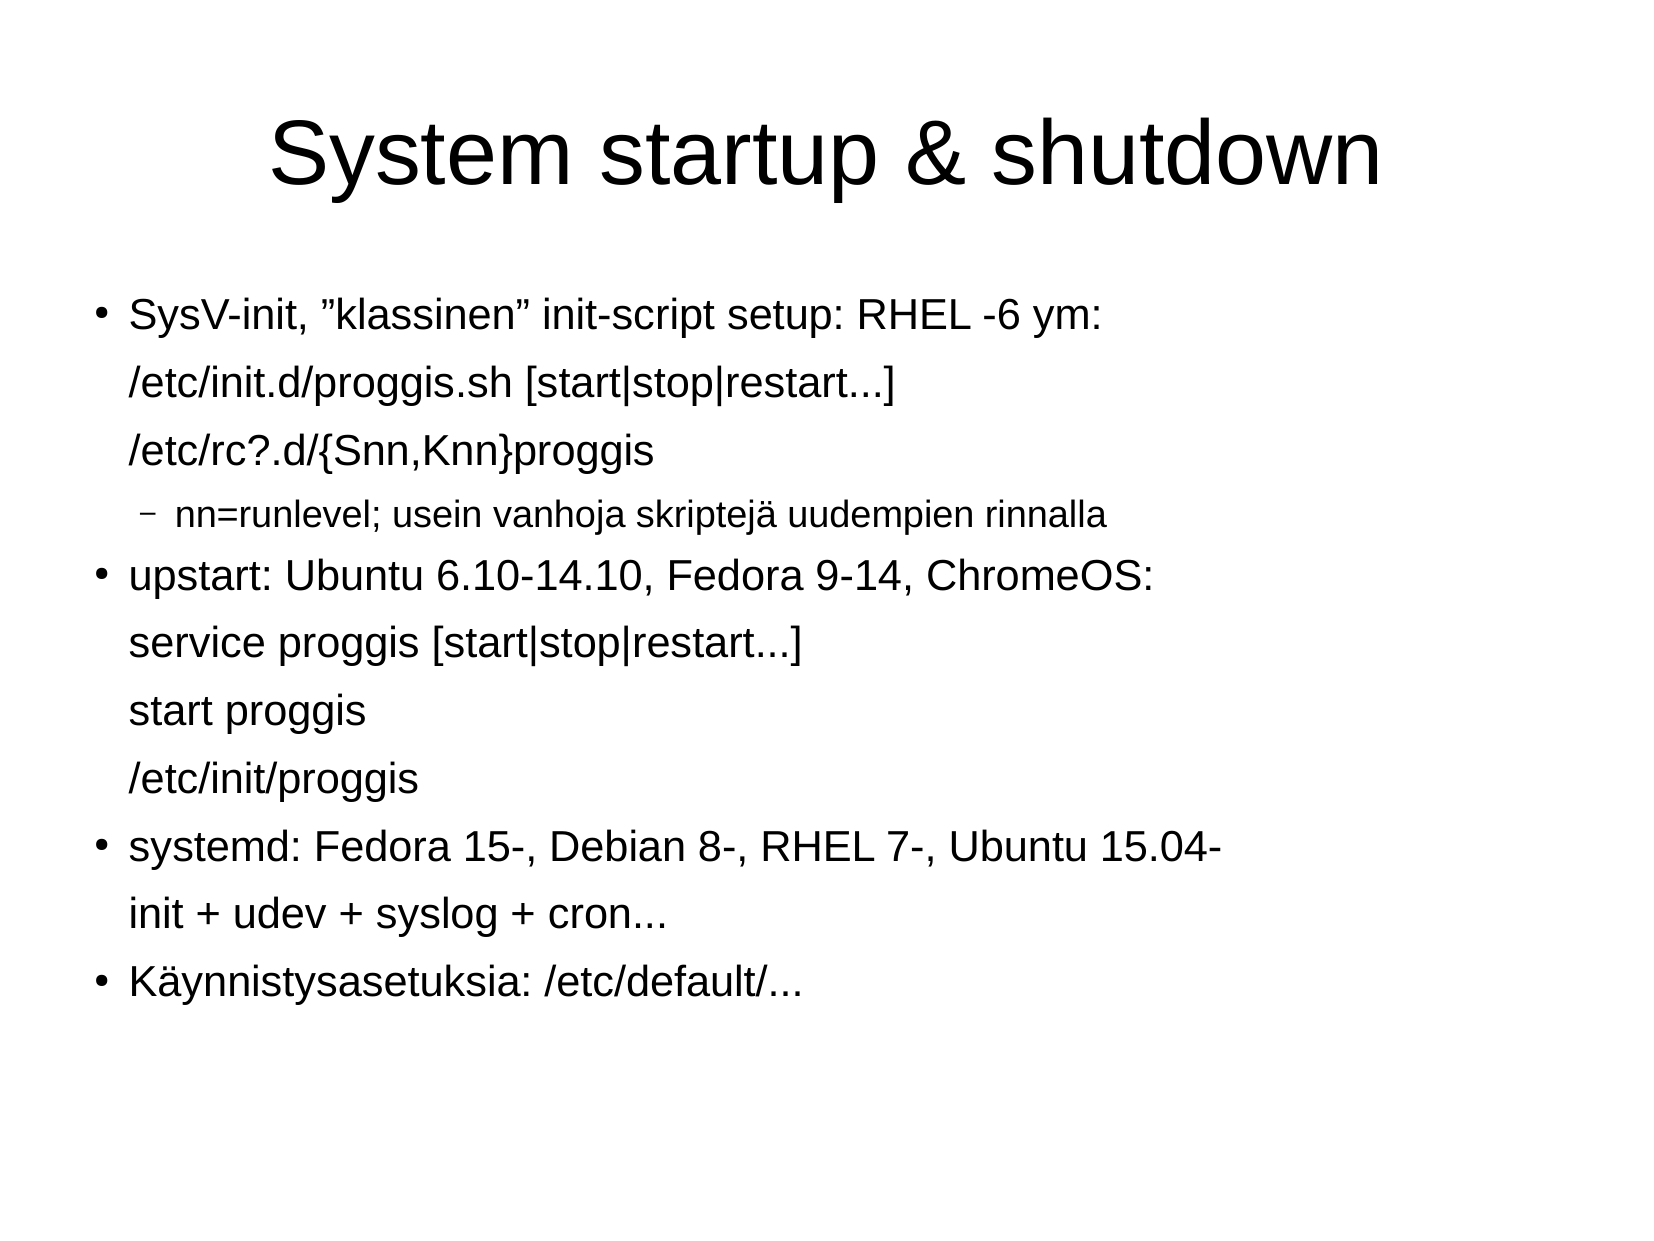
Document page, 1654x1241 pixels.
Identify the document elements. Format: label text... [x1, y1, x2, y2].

list SysV-init, ”klassinen” init-script setup: RHEL -6 ym: /etc/init.d/proggis.sh [start|stop|restart...] /etc/rc?.d/{Snn,Knn}proggis nn=runlevel; usein vanhoja skriptejä uudempien rinnalla upstart: Ubuntu 6.10-14.10, Fedora 9-14, ChromeOS: service proggis [start|stop|restart...] start proggis /etc/init/proggis systemd: Fedora 15-, Debian 8-, RHEL 7-, Ubuntu 15.04- init + udev + syslog + cron... Käynnistysasetuksia: /etc/default/... [82, 290, 1571, 1010]
title System startup & shutdown [82, 49, 1571, 257]
